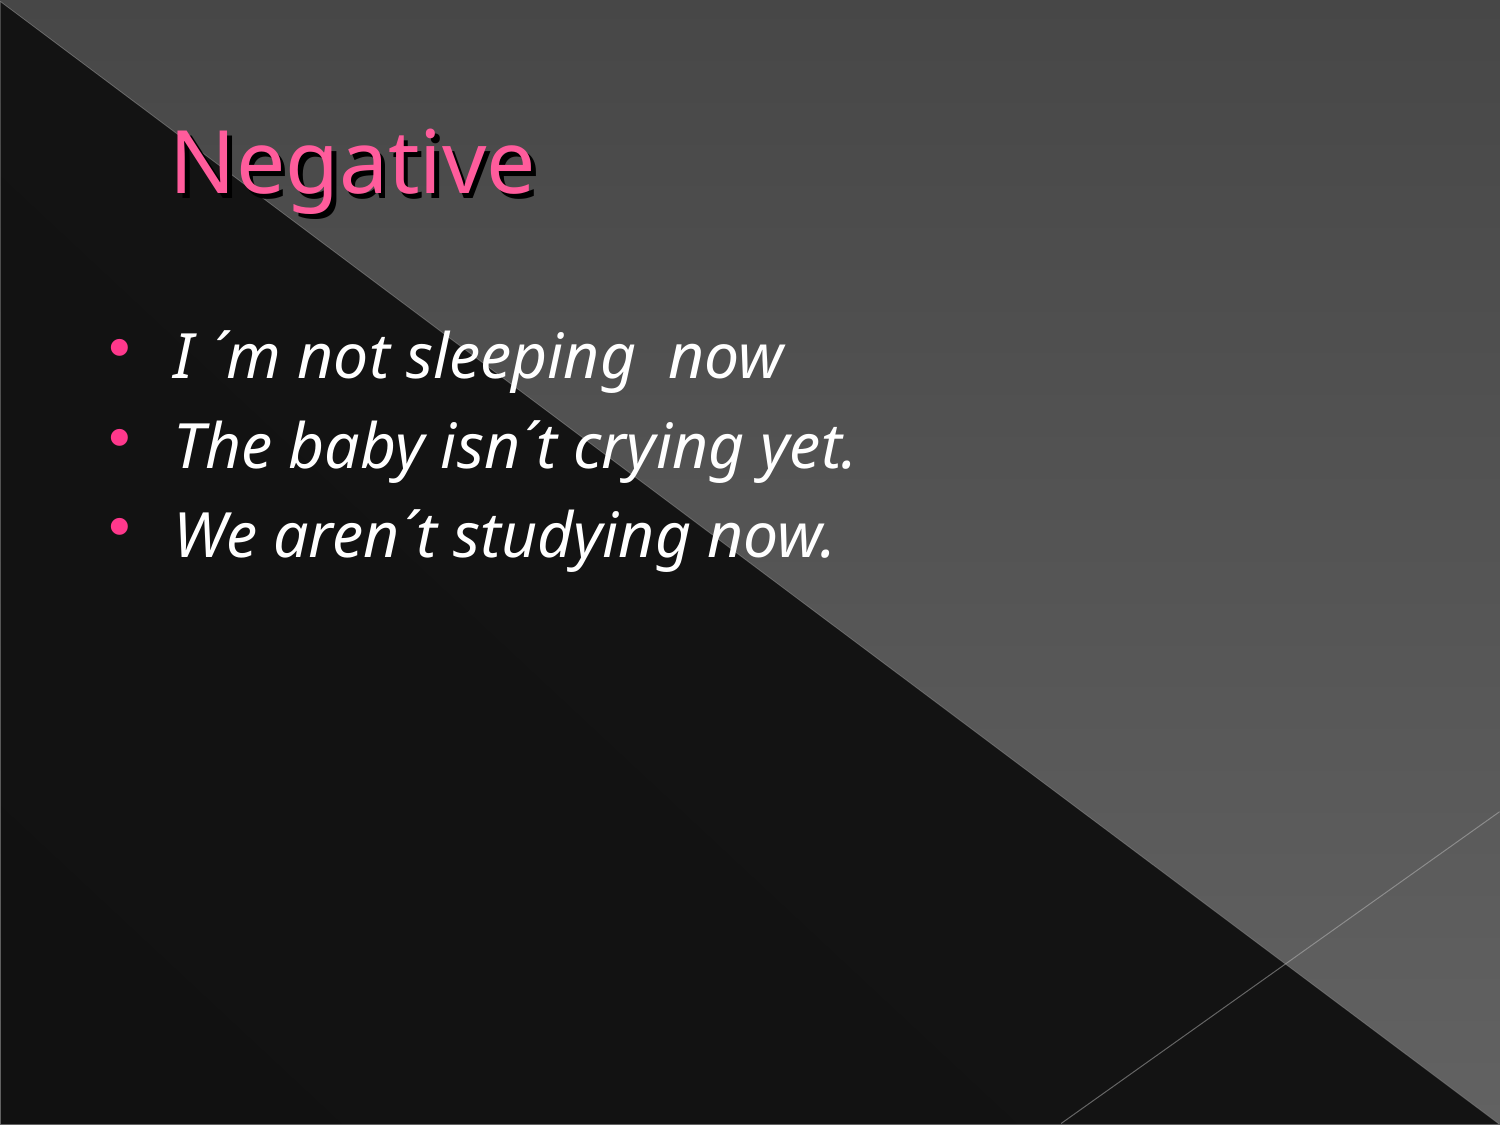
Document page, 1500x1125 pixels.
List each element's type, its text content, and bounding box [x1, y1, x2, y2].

list I ´m not sleeping now The baby isn´t crying yet. We aren´t studying now. [75, 308, 1426, 1059]
title Negative [75, 43, 1426, 274]
